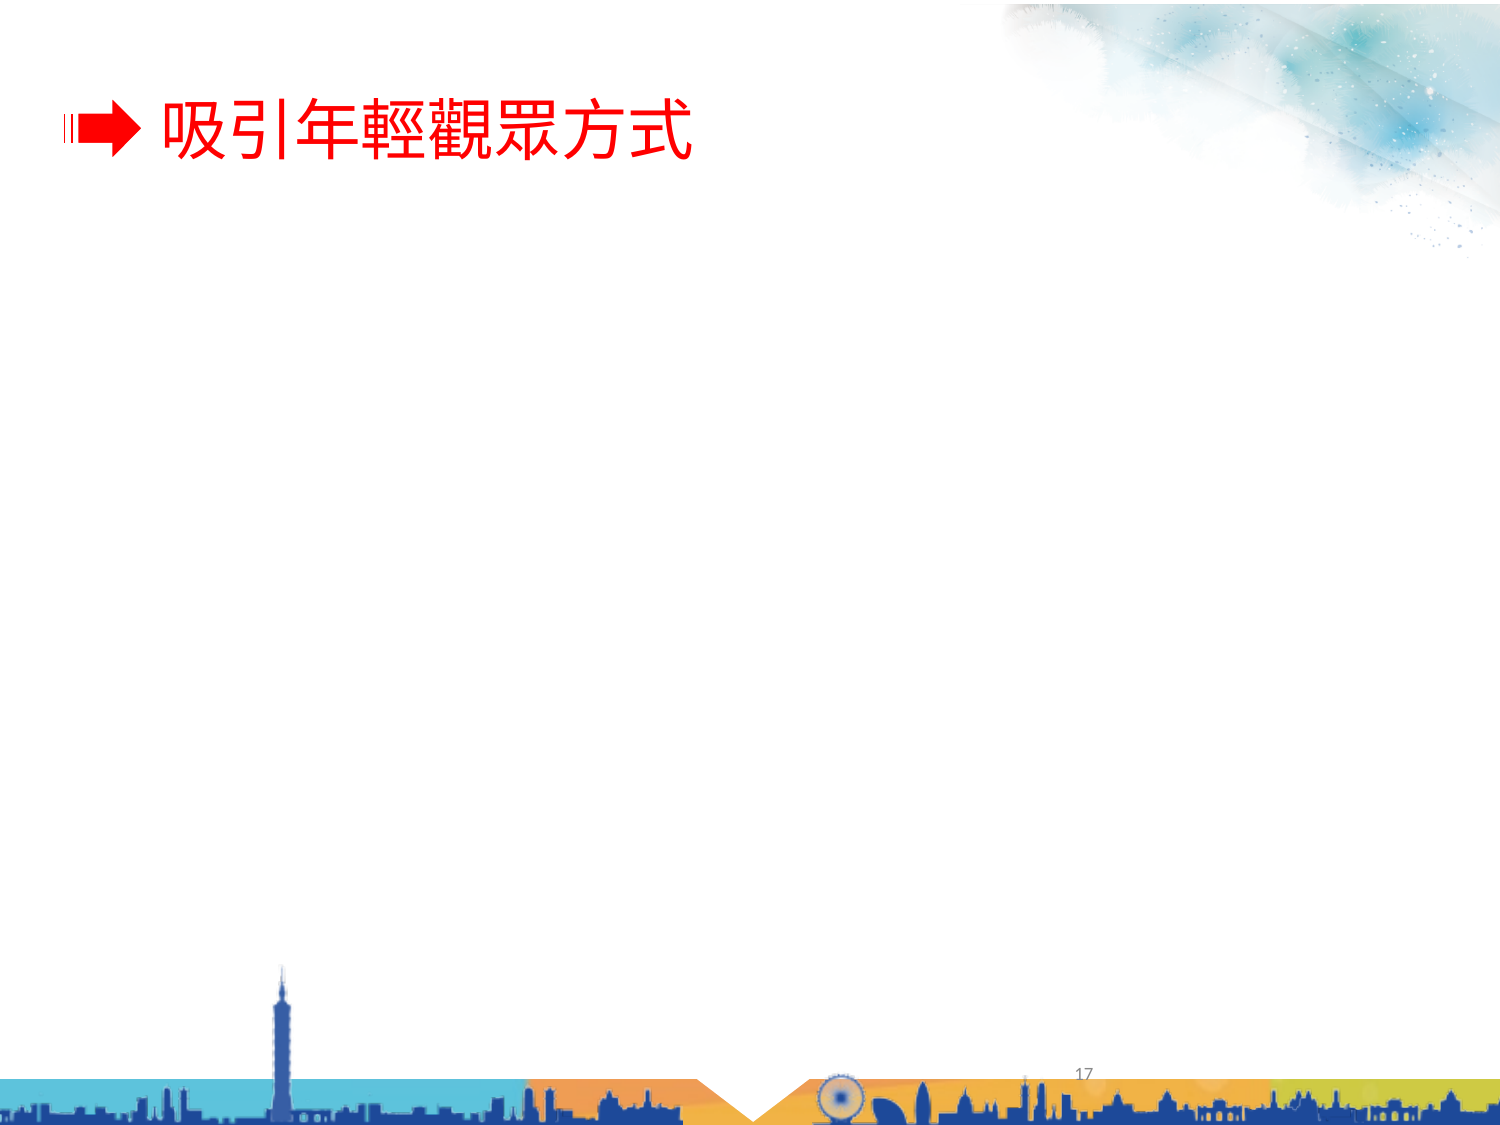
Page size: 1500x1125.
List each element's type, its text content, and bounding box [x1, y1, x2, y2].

text_box [69, 112, 74, 144]
text_box [1059, 1042, 1397, 1103]
text_box 吸引年輕觀眾方式 [146, 80, 1438, 175]
text_box [62, 112, 67, 144]
text_box [77, 96, 143, 161]
